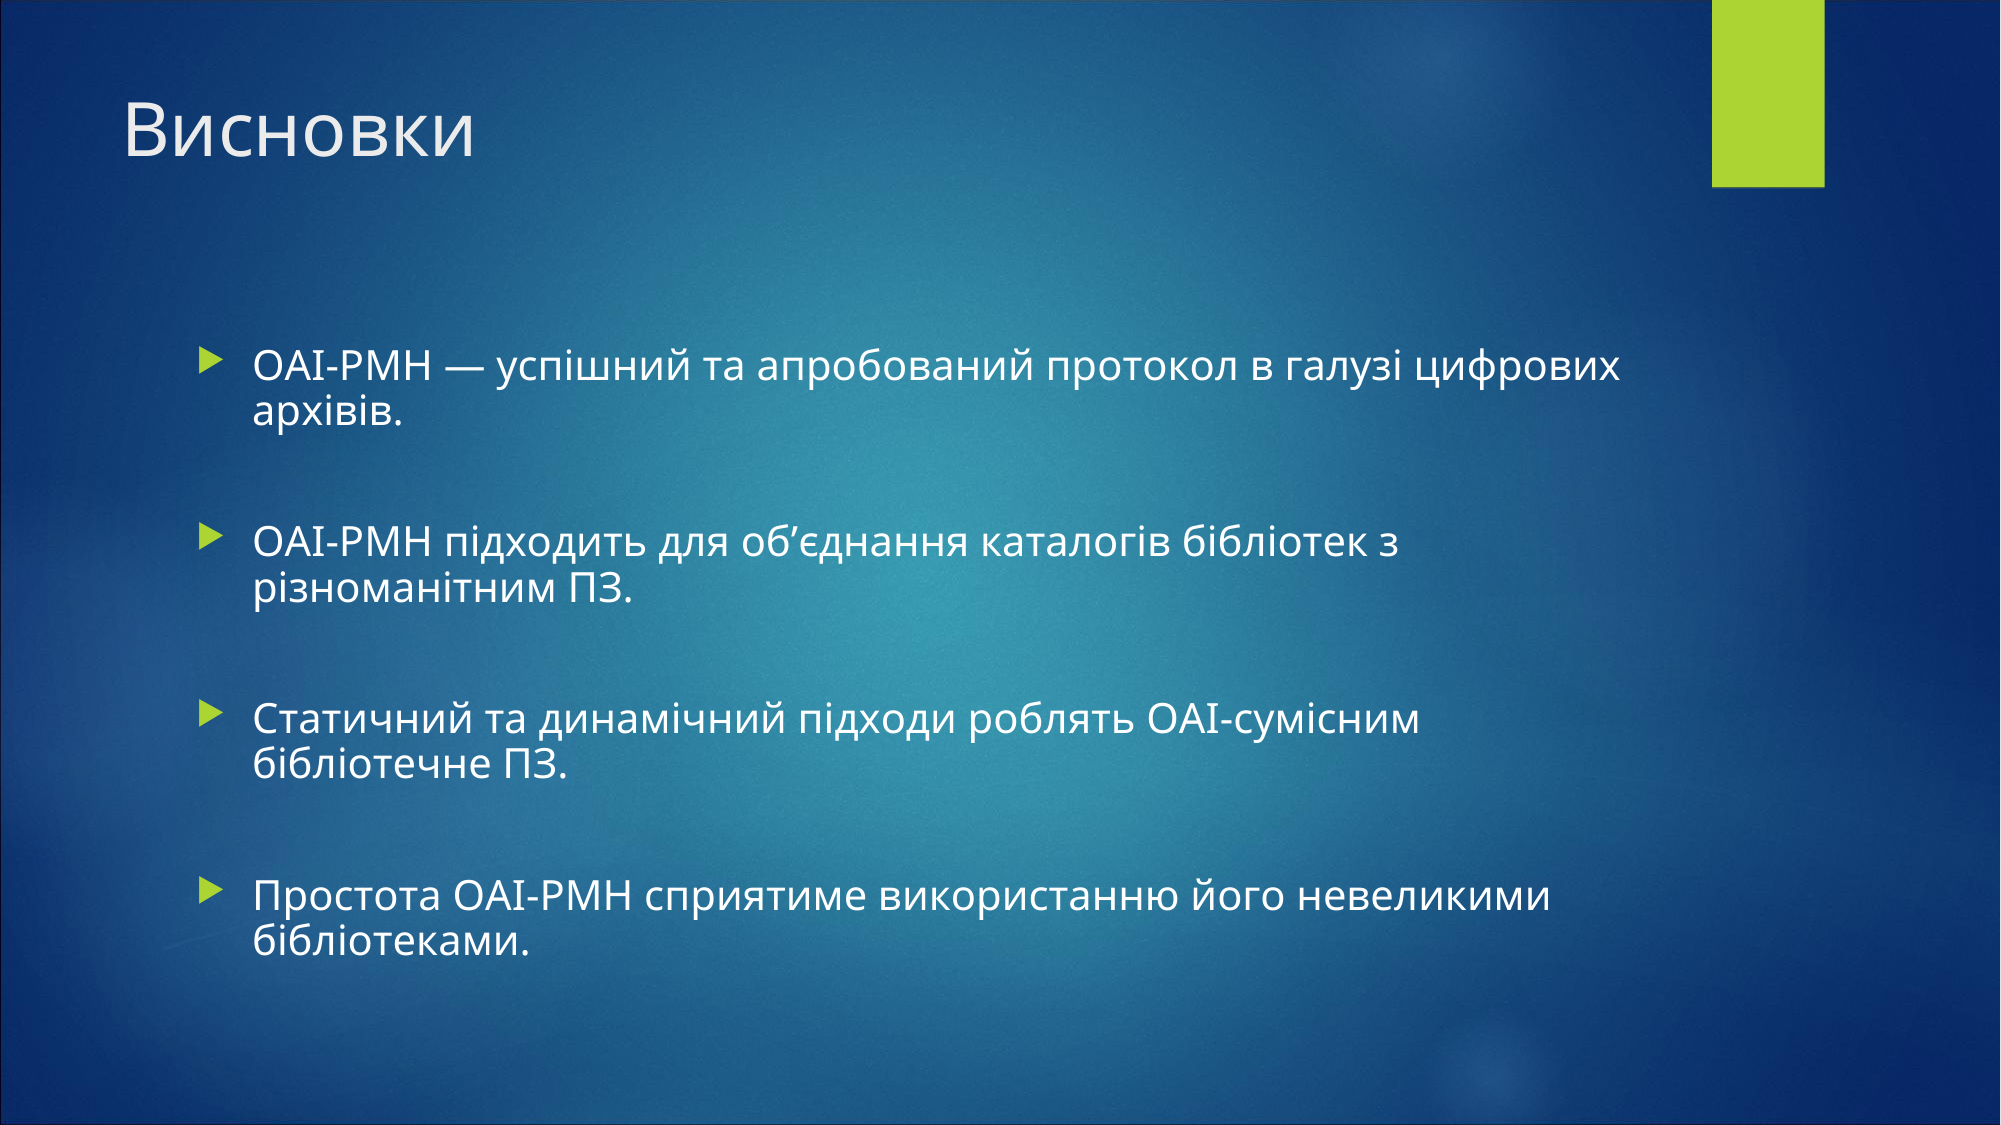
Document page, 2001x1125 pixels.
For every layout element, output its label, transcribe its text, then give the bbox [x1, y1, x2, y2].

picture [0, 0, 2001, 1125]
list OAI-PMH — успішний та апробований протокол в галузі цифрових архівів. OAI-PMH підходить для об’єднання каталогів бібліотек з різноманітним ПЗ. Статичний та динамічний підходи роблять OAI-сумісним бібліотечне ПЗ. Простота OAI-PMH сприятиме використанню його невеликими бібліотеками. [180, 336, 1649, 1025]
title Висновки [105, 74, 1649, 304]
